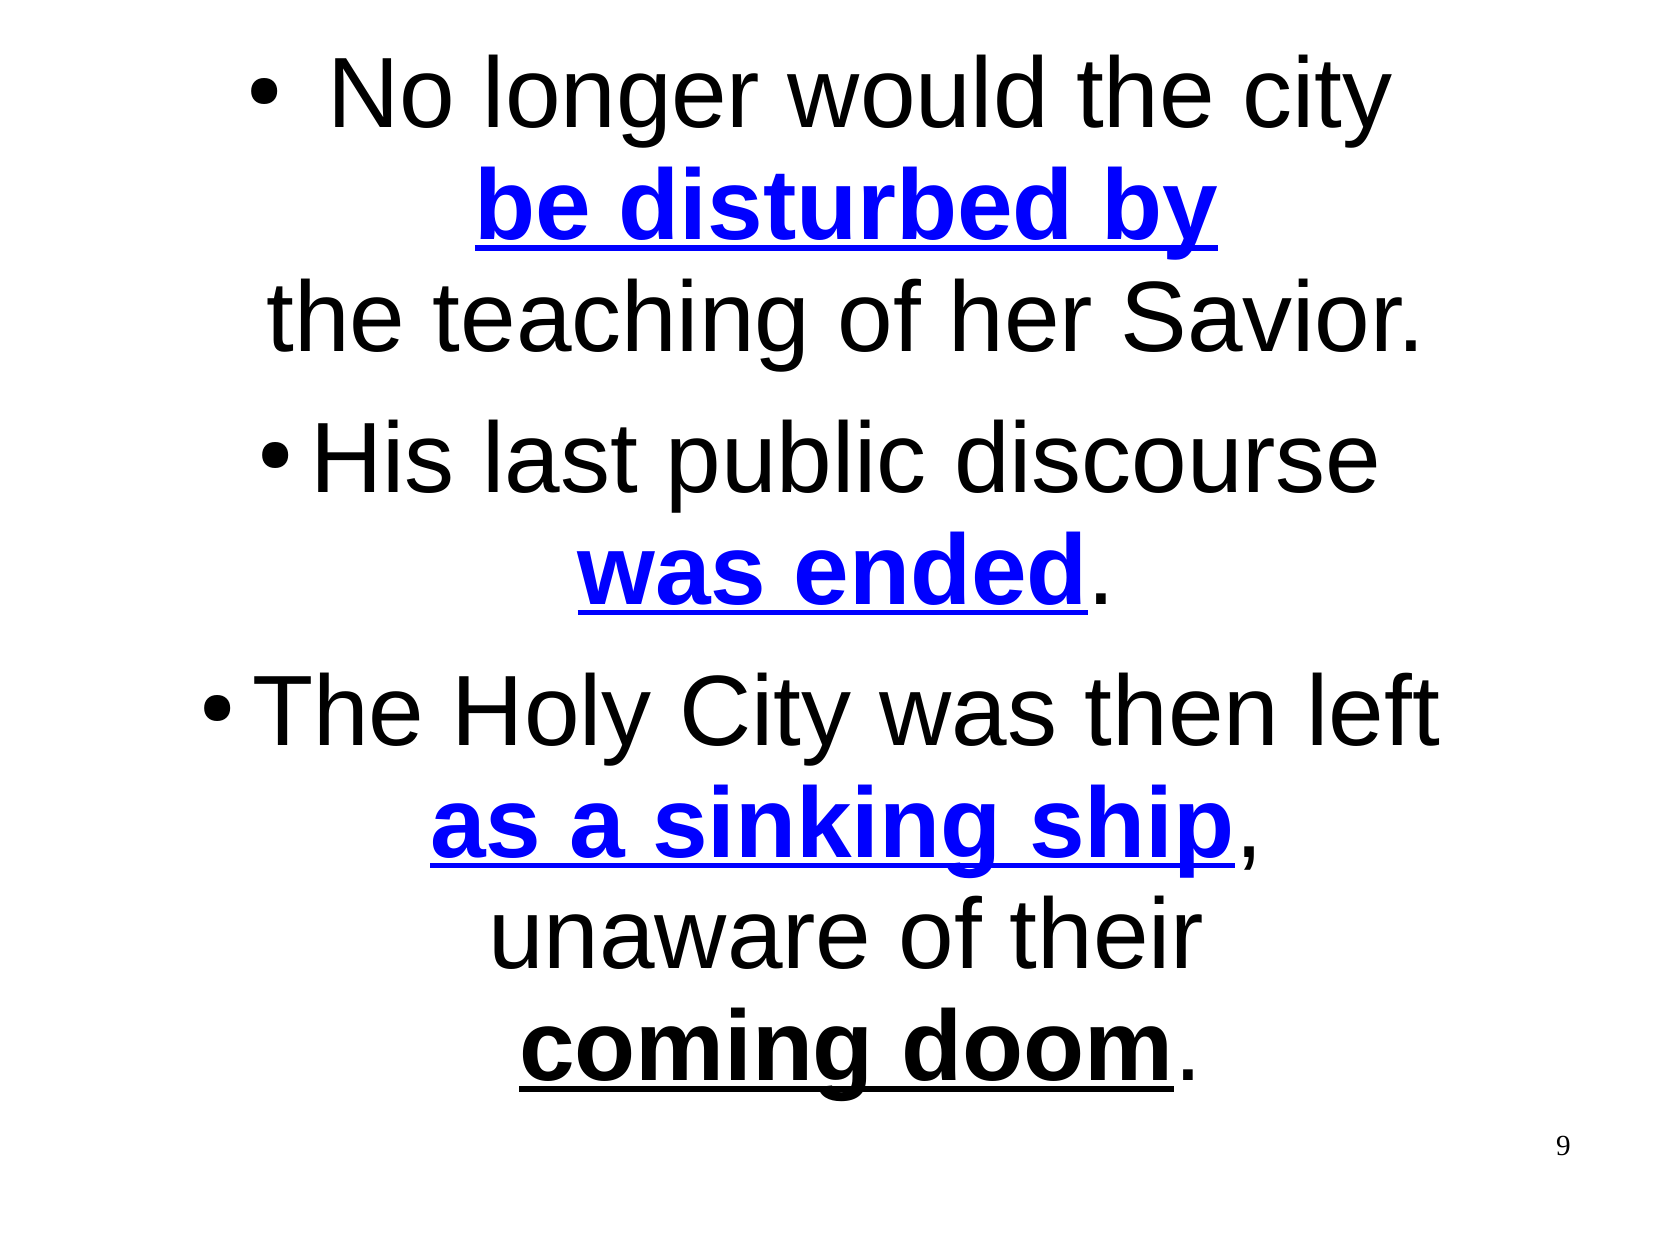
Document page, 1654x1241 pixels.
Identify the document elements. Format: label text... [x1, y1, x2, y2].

list No longer would the city be disturbed by the teaching of her Savior. His last public discourse was ended. The Holy City was then left as a sinking ship, unaware of their coming doom. [37, 37, 1613, 1201]
